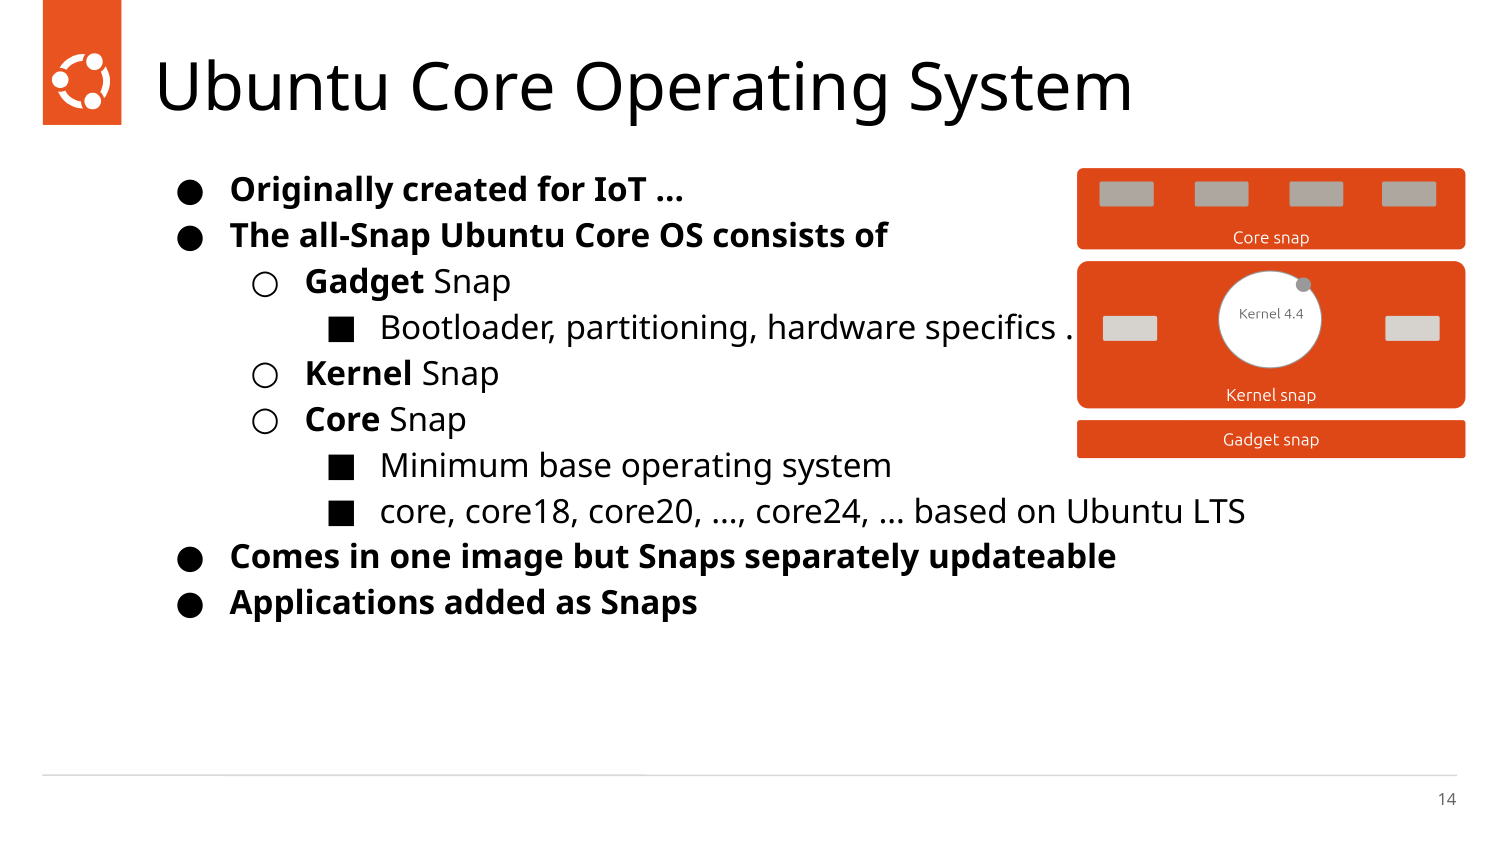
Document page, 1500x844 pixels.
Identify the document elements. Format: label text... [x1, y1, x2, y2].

title Ubuntu Core Operating System [154, 43, 1142, 126]
list Originally created for IoT ... The all-Snap Ubuntu Core OS consists of Gadget Snap Bootloader, partitioning, hardware specifics … Kernel Snap Core Snap Minimum base operating system core, core18, core20, …, core24, … based on Ubuntu LTS Comes in one image but Snaps separately updateable Applications added as Snaps [154, 162, 1343, 768]
picture [1072, 162, 1472, 464]
slide_number <number> [1381, 773, 1472, 839]
